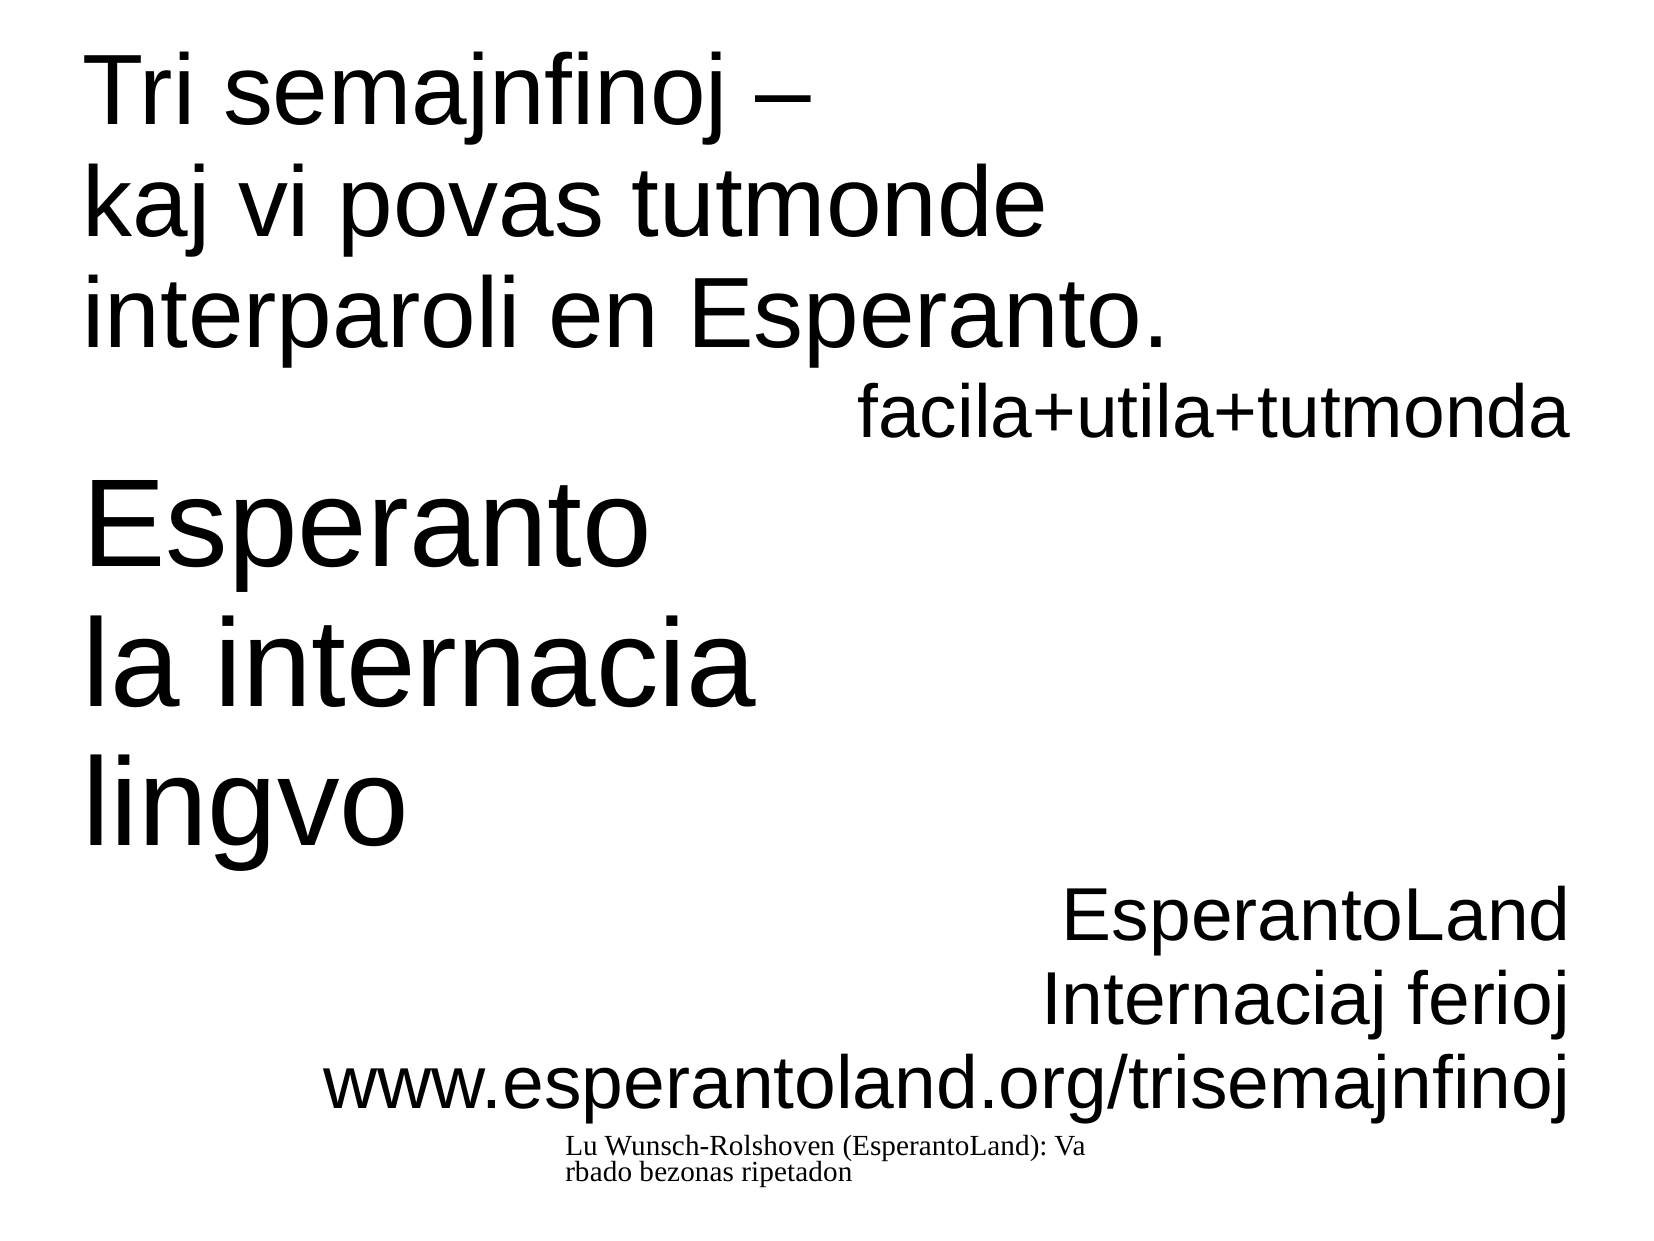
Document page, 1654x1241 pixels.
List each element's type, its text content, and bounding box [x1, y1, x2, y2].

subtitle Tri semajnfinoj – kaj vi povas tutmonde interparoli en Esperanto. facila+utila+tutmonda Esperanto la internacia lingvo EsperantoLand Internaciaj ferioj www.esperantoland.org/trisemajnfinoj [82, 33, 1571, 1125]
